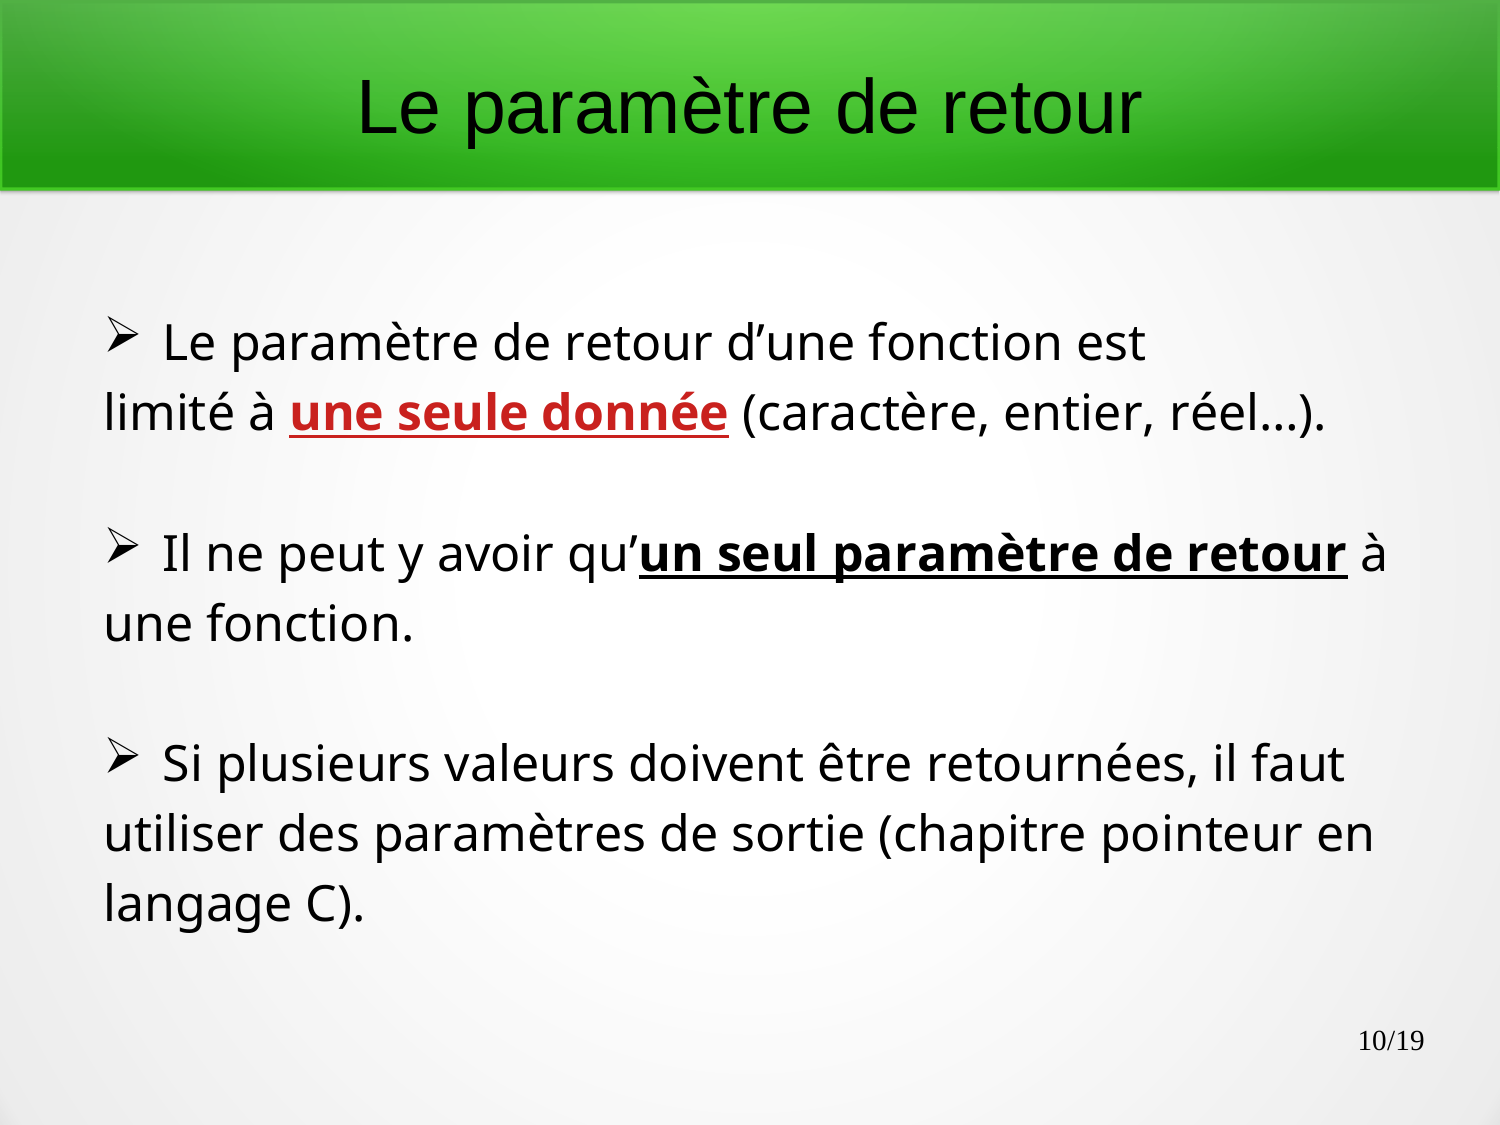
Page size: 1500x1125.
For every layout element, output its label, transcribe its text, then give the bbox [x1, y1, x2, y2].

title Le paramètre de retour [75, 42, 1426, 172]
text_box Le paramètre de retour d’une fonction est limité à une seule donnée (caractère, entier, réel…). Il ne peut y avoir qu’un seul paramètre de retour à une fonction. Si plusieurs valeurs doivent être retournées, il faut utiliser des paramètres de sortie (chapitre pointeur en langage C). [88, 292, 1418, 940]
